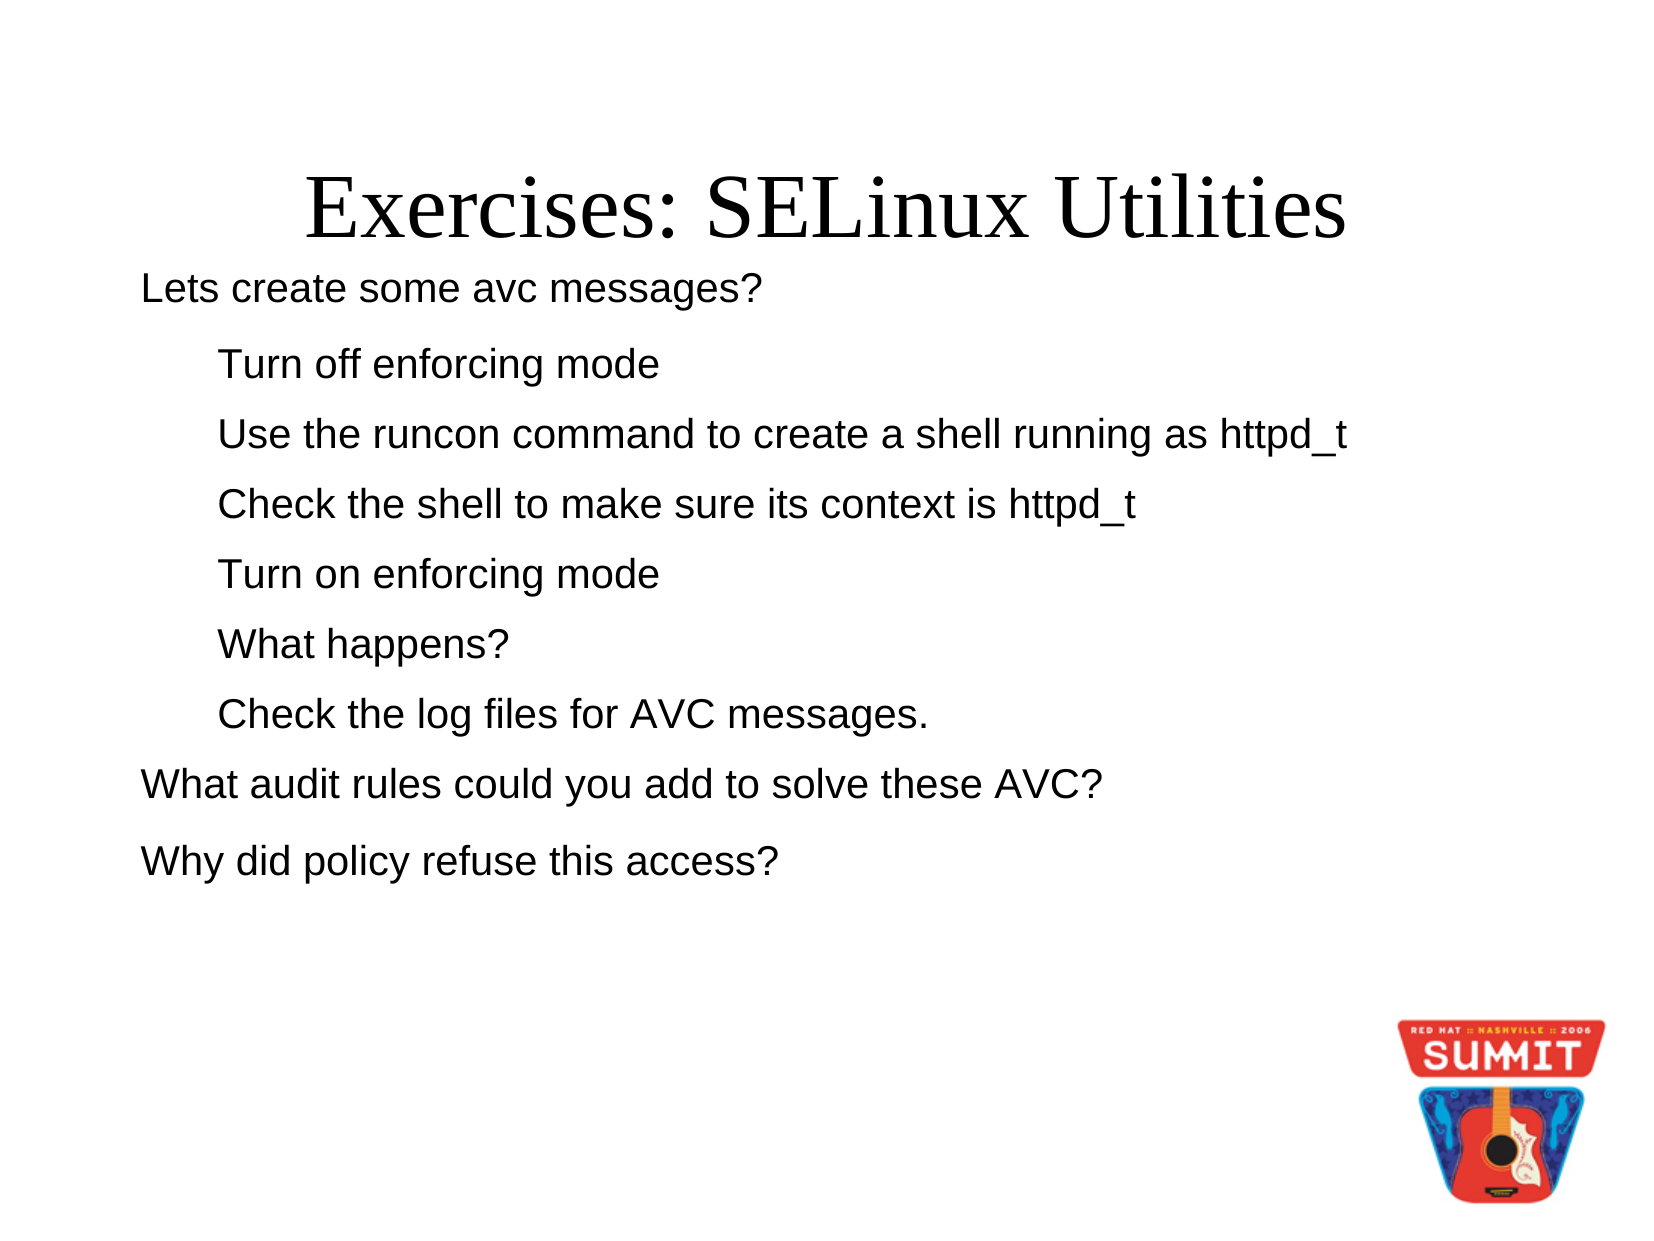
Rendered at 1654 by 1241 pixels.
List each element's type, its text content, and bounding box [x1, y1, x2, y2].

title Exercises: SELinux Utilities [121, 142, 1534, 270]
picture [1392, 1011, 1611, 1211]
list Lets create some avc messages? Turn off enforcing mode Use the runcon command to create a shell running as httpd_t Check the shell to make sure its context is httpd_t Turn on enforcing mode What happens? Check the log files for AVC messages. What audit rules could you add to solve these AVC? Why did policy refuse this access? [122, 264, 1535, 1046]
